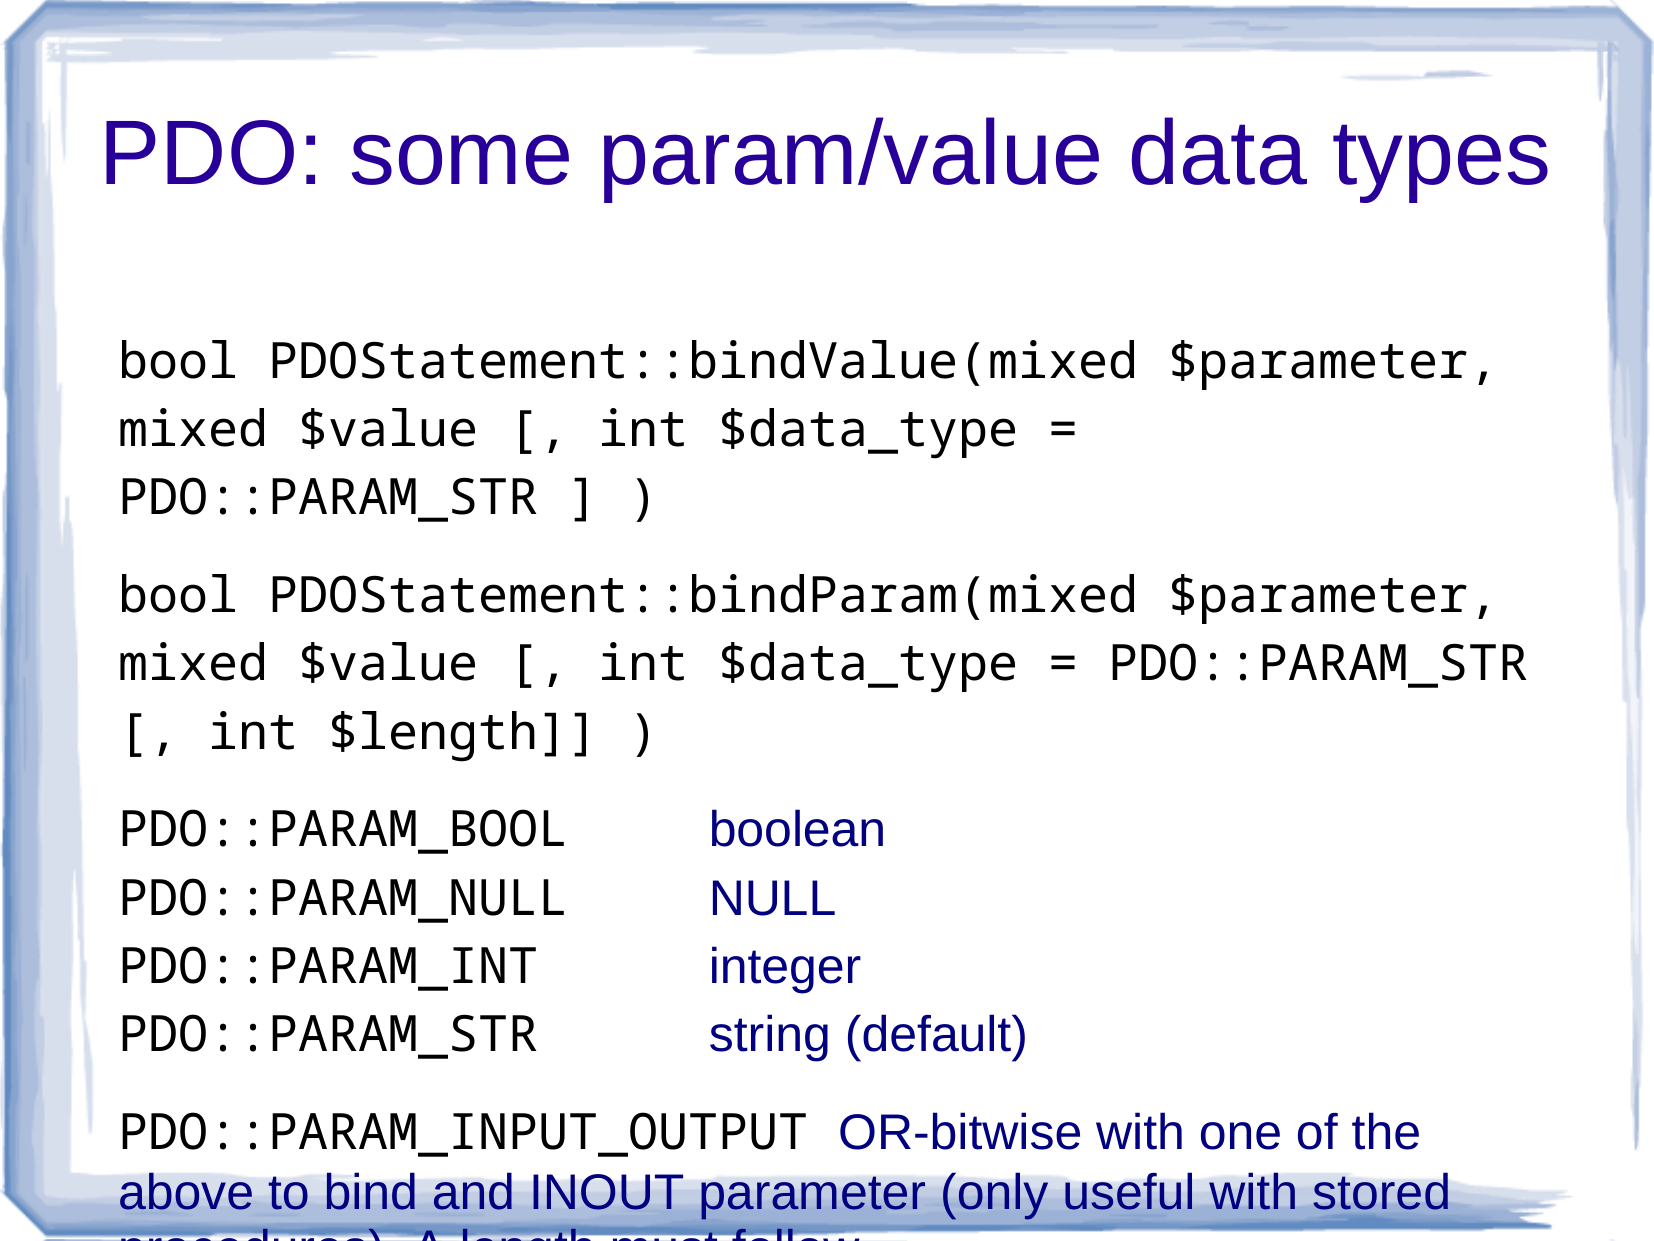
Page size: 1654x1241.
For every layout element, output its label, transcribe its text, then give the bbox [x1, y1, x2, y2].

title PDO: some param/value data types [82, 49, 1571, 257]
list bool PDOStatement::bindValue(mixed $parameter, mixed $value [, int $data_type = PDO::PARAM_STR ] ) bool PDOStatement::bindParam(mixed $parameter, mixed $value [, int $data_type = PDO::PARAM_STR [, int $length]] ) PDO::PARAM_BOOL boolean PDO::PARAM_NULL NULL PDO::PARAM_INT integer PDO::PARAM_STR string (default) PDO::PARAM_INPUT_OUTPUT OR-bitwise with one of the above to bind and INOUT parameter (only useful with stored procedures). A length must follow. [118, 324, 1571, 1144]
picture [0, 0, 1654, 1241]
